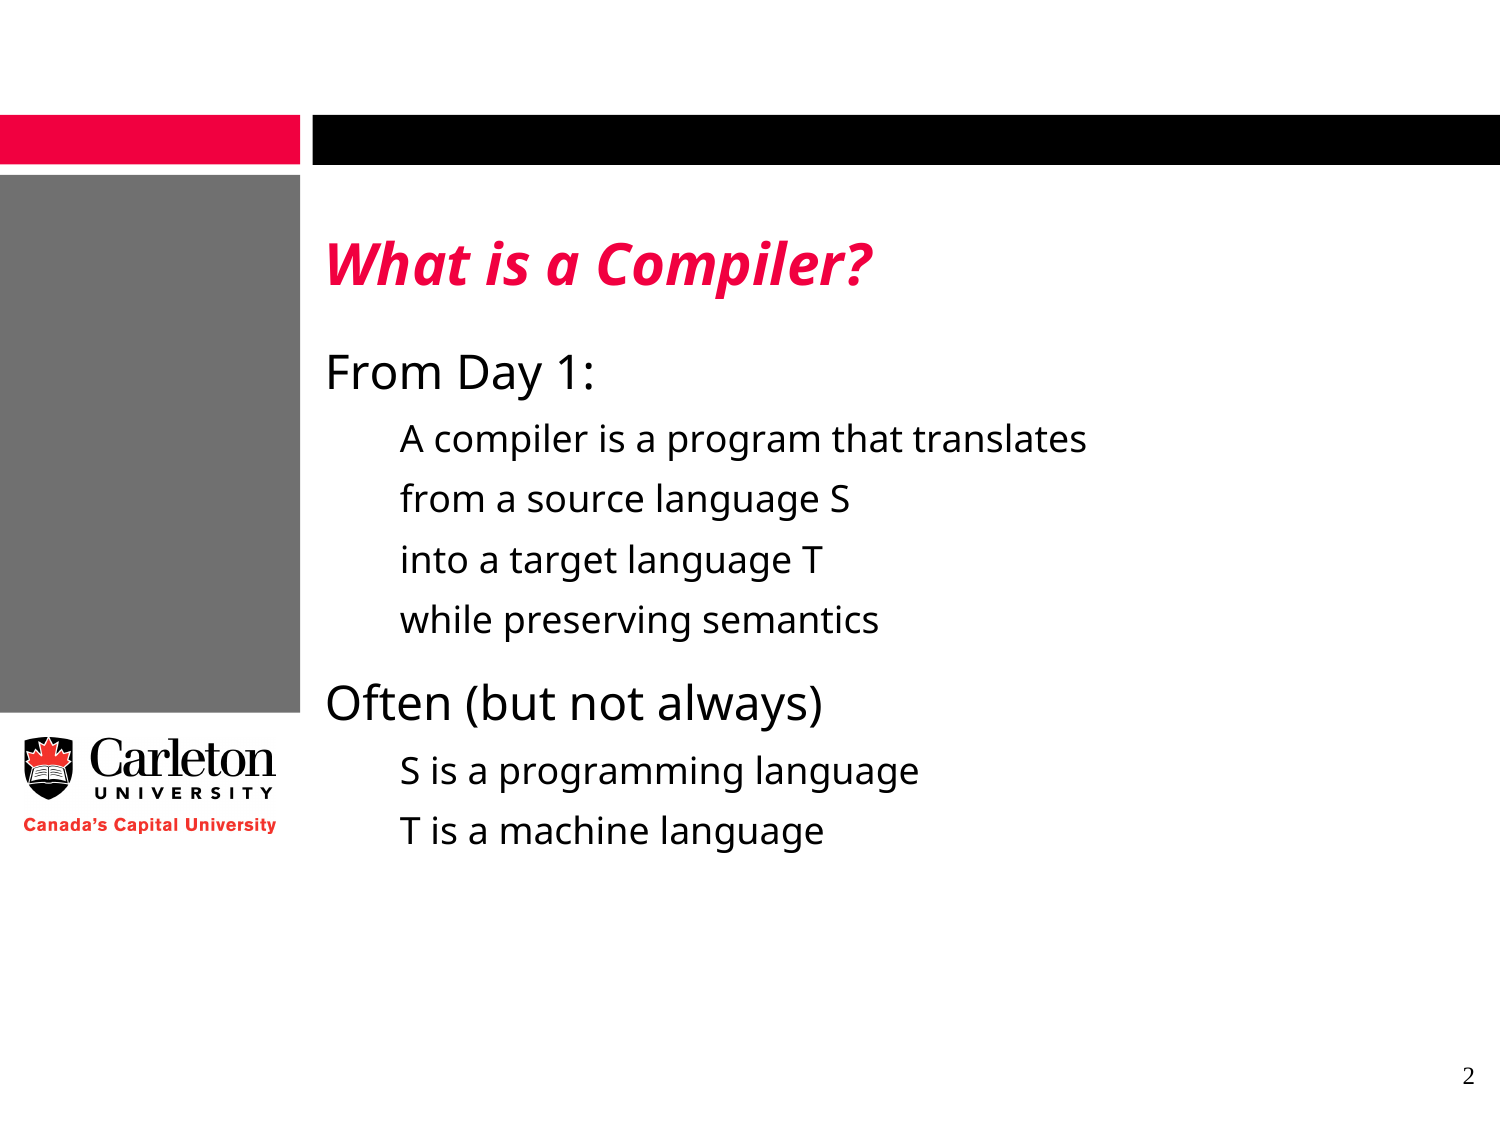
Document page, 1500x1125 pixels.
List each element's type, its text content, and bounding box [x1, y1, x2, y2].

title What is a Compiler? [324, 194, 1450, 324]
picture [24, 737, 276, 834]
list From Day 1: A compiler is a program that translates from a source language S into a target language T while preserving semantics Often (but not always) S is a programming language T is a machine language [324, 324, 1450, 1036]
